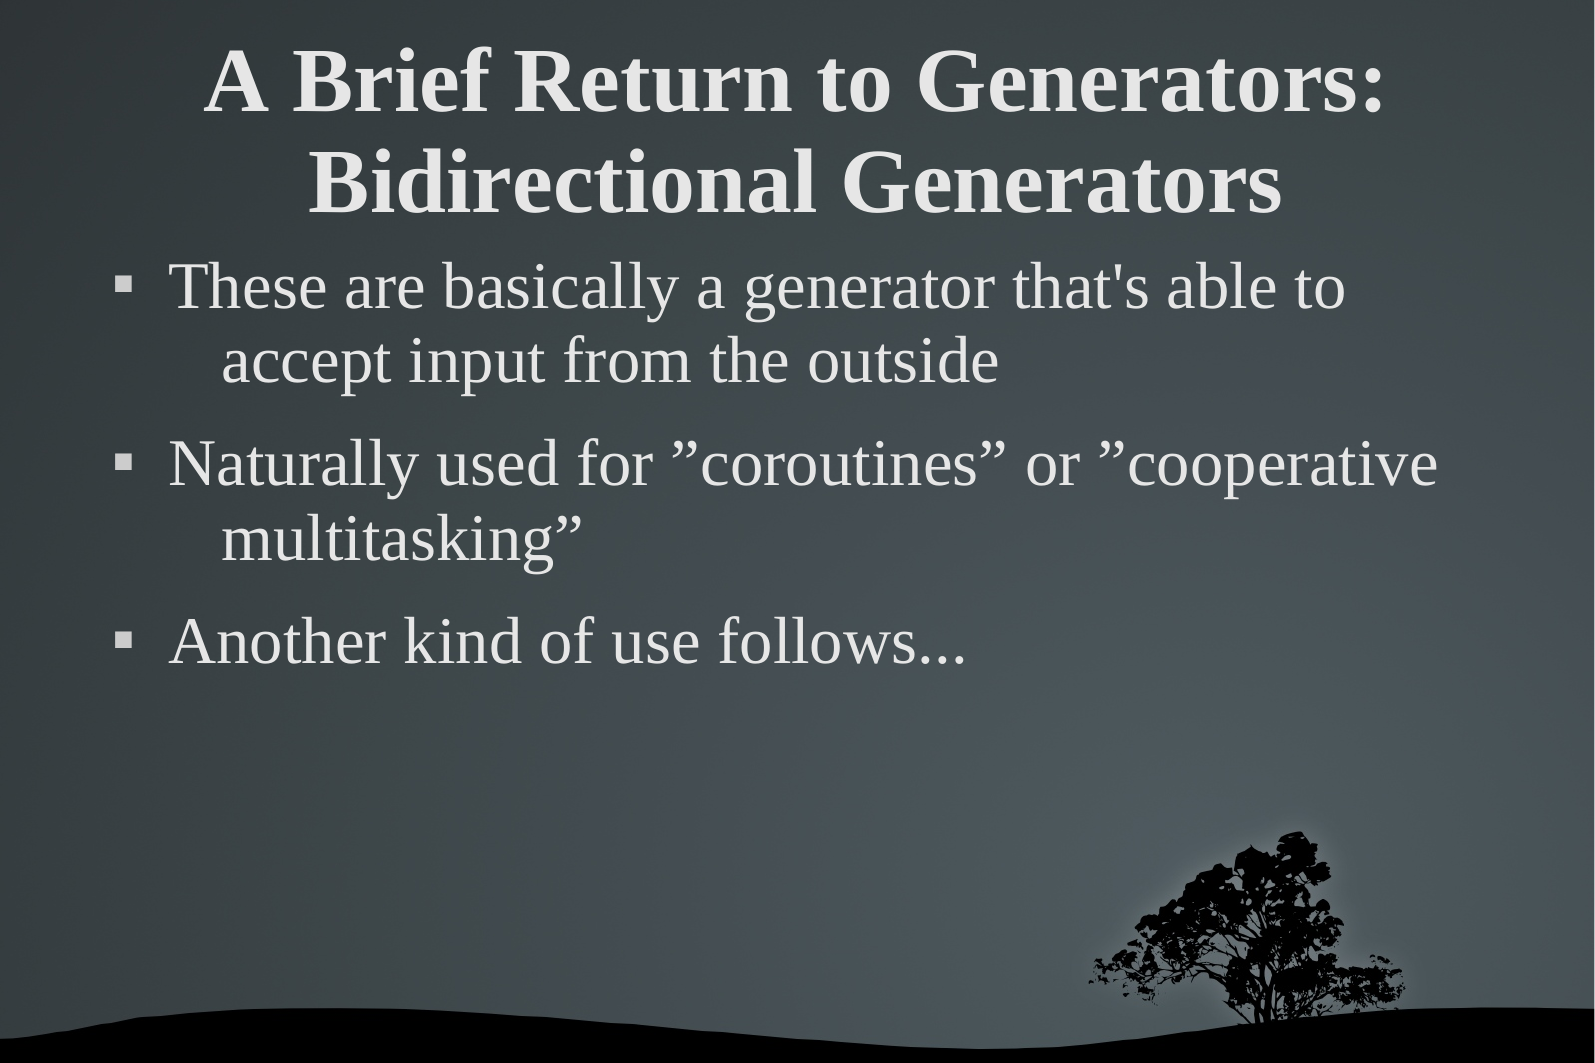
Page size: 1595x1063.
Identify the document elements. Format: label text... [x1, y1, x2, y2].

picture [0, 0, 1595, 1063]
title A Brief Return to Generators: Bidirectional Generators [79, 11, 1515, 248]
list These are basically a generator that's able to accept input from the outside Naturally used for ”coroutines” or ”cooperative multitasking” Another kind of use follows... [79, 248, 1515, 936]
